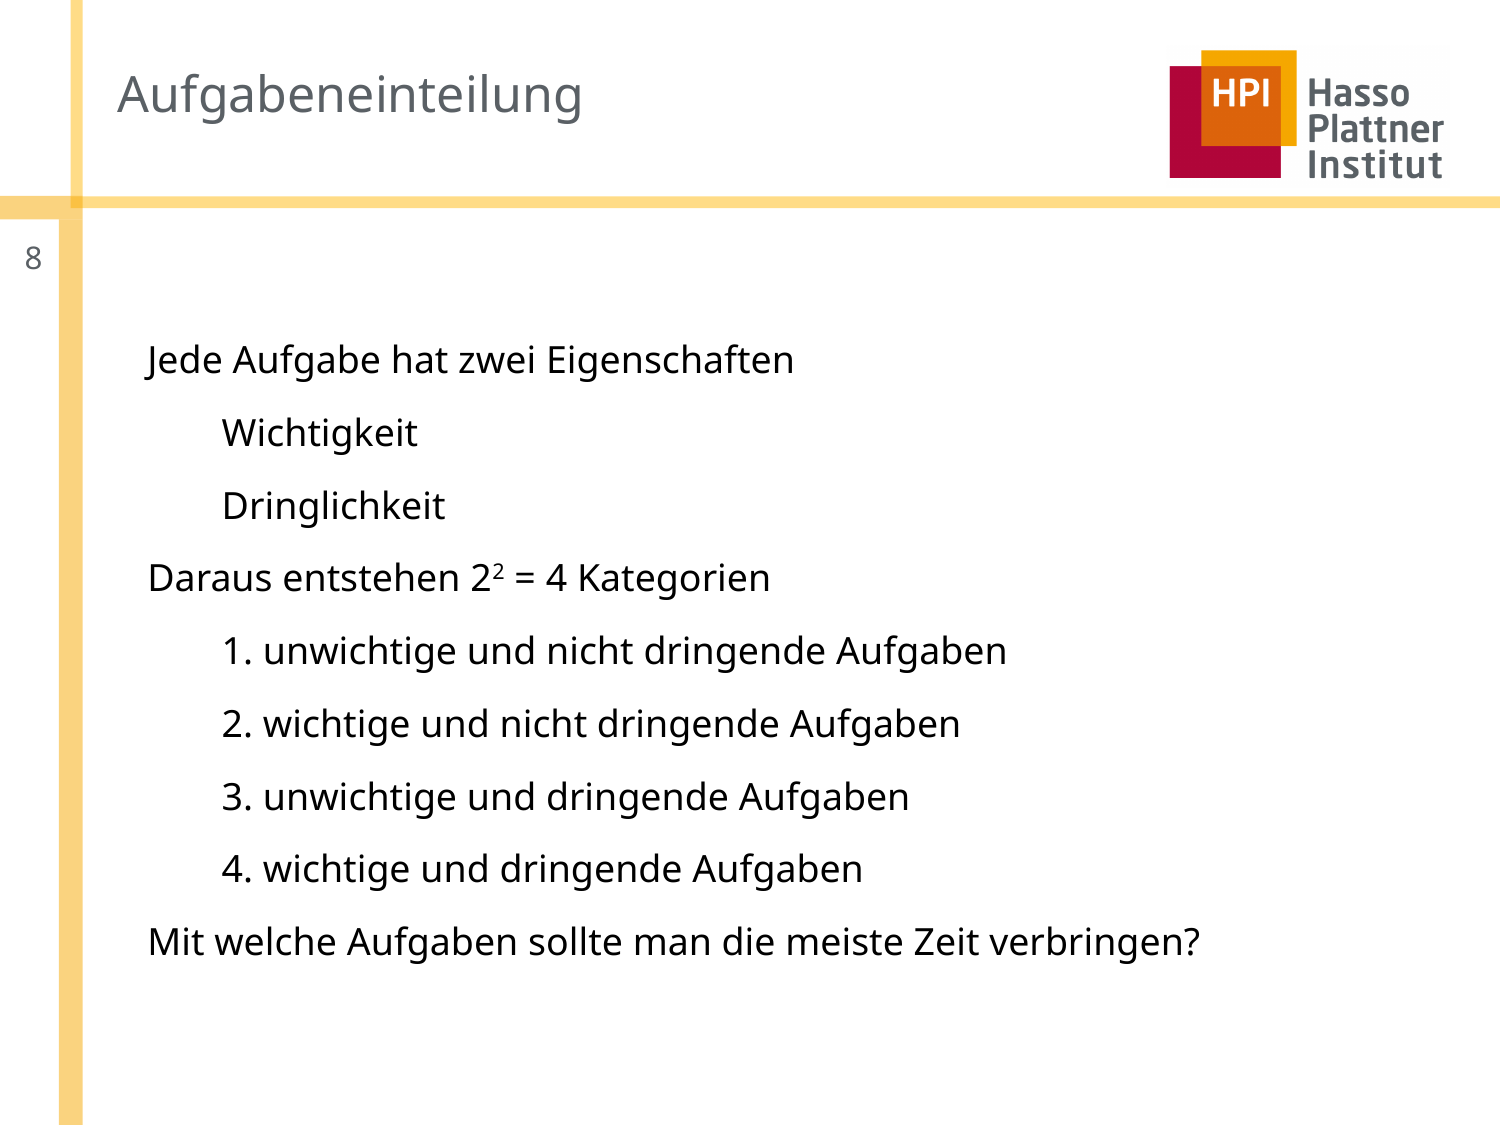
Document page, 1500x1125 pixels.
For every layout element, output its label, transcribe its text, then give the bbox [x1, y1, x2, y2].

list Jede Aufgabe hat zwei Eigenschaften Wichtigkeit Dringlichkeit Daraus entstehen 22 = 4 Kategorien 1. unwichtige und nicht dringende Aufgaben 2. wichtige und nicht dringende Aufgaben 3. unwichtige und dringende Aufgaben 4. wichtige und dringende Aufgaben Mit welche Aufgaben sollte man die meiste Zeit verbringen? [117, 326, 1459, 1056]
title Aufgabeneinteilung [117, 7, 1093, 179]
